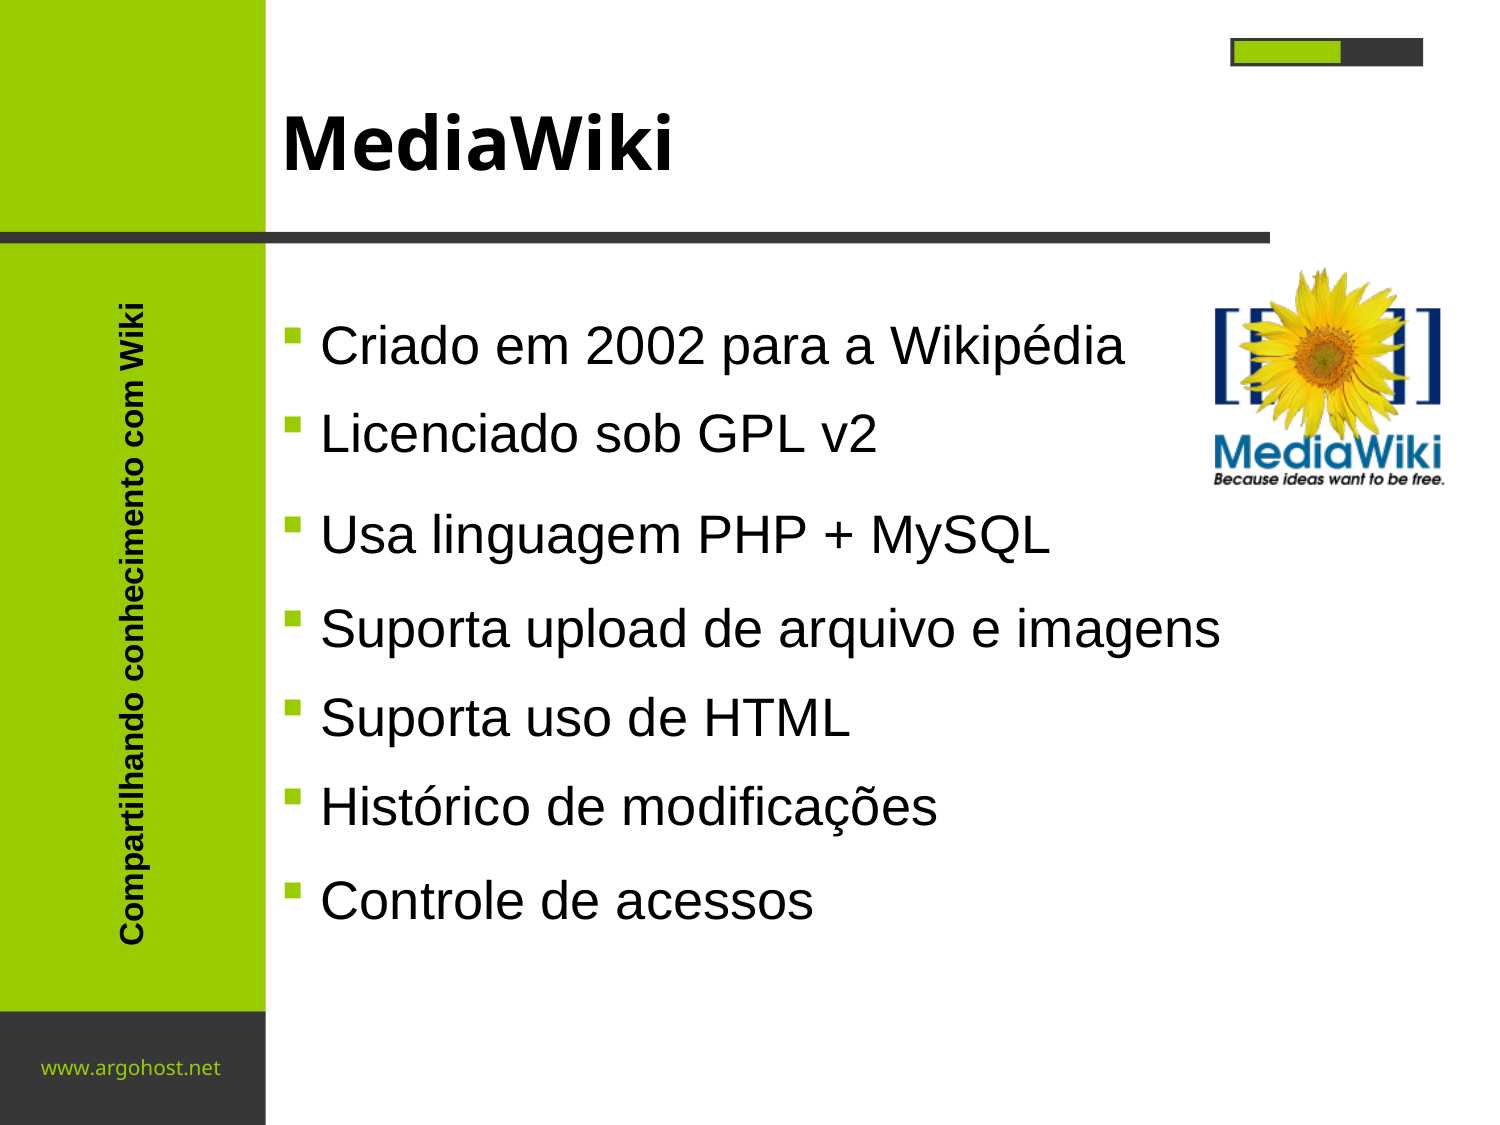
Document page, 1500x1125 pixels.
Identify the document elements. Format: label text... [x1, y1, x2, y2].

text_box Usa linguagem PHP + MySQL [265, 491, 1211, 572]
text_box Licenciado sob GPL v2 [265, 391, 1211, 472]
picture [1210, 265, 1447, 489]
text_box [0, 0, 1270, 1125]
text_box Criado em 2002 para a Wikipédia [265, 302, 1211, 383]
text_box www.argohost.net [26, 1046, 236, 1088]
text_box Suporta uso de HTML [265, 674, 1329, 756]
text_box Controle de acessos [265, 857, 1329, 939]
text_box [1230, 38, 1424, 67]
text_box Compartilhando conhecimento com Wiki [100, 278, 160, 970]
text_box MediaWiki [265, 88, 1353, 194]
text_box Suporta upload de arquivo e imagens [265, 586, 1329, 667]
text_box Histórico de modificações [265, 763, 1329, 844]
